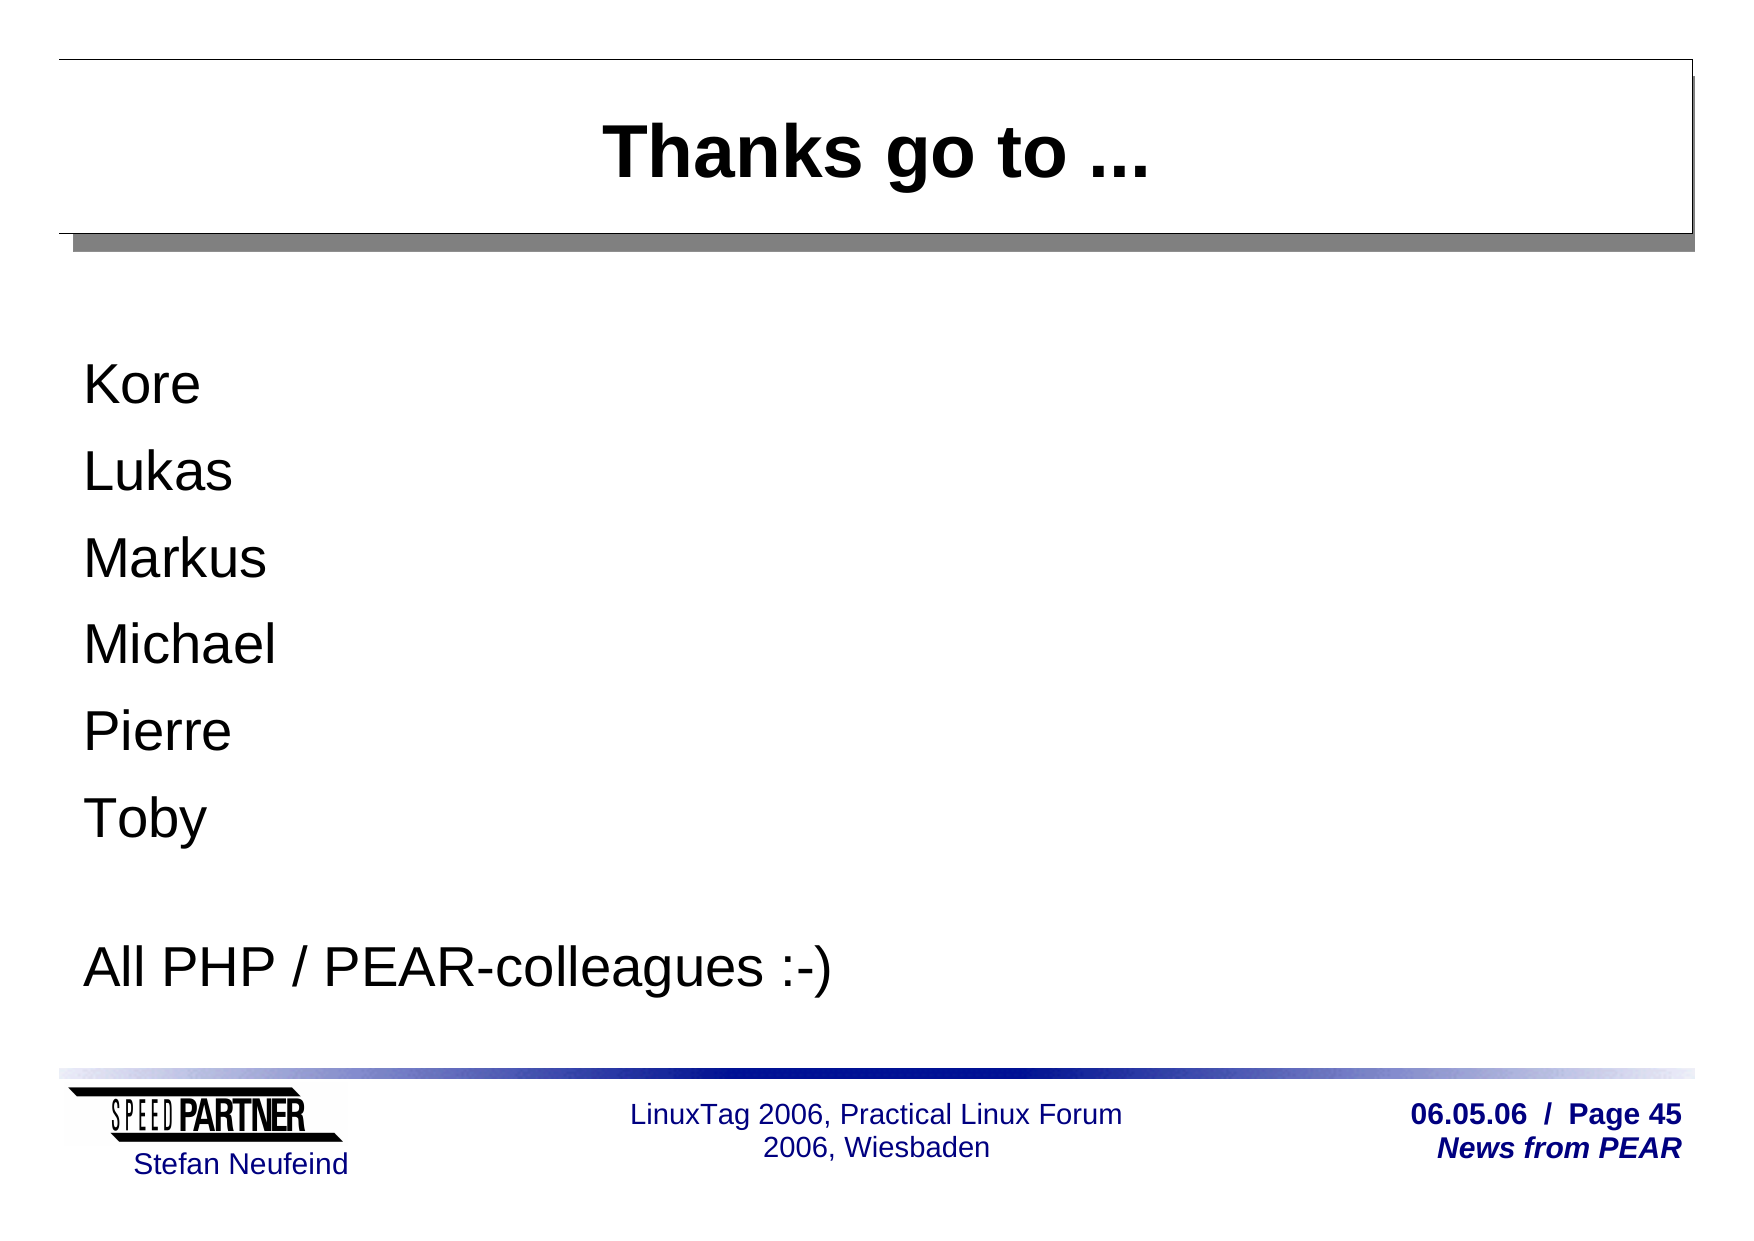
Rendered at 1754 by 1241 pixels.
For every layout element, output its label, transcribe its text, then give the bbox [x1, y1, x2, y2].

picture [59, 1068, 1695, 1079]
picture [64, 1082, 348, 1146]
title Thanks go to ... [59, 59, 1695, 244]
list Kore Lukas Markus Michael Pierre Toby All PHP / PEAR-colleagues :-) [71, 266, 1695, 1049]
